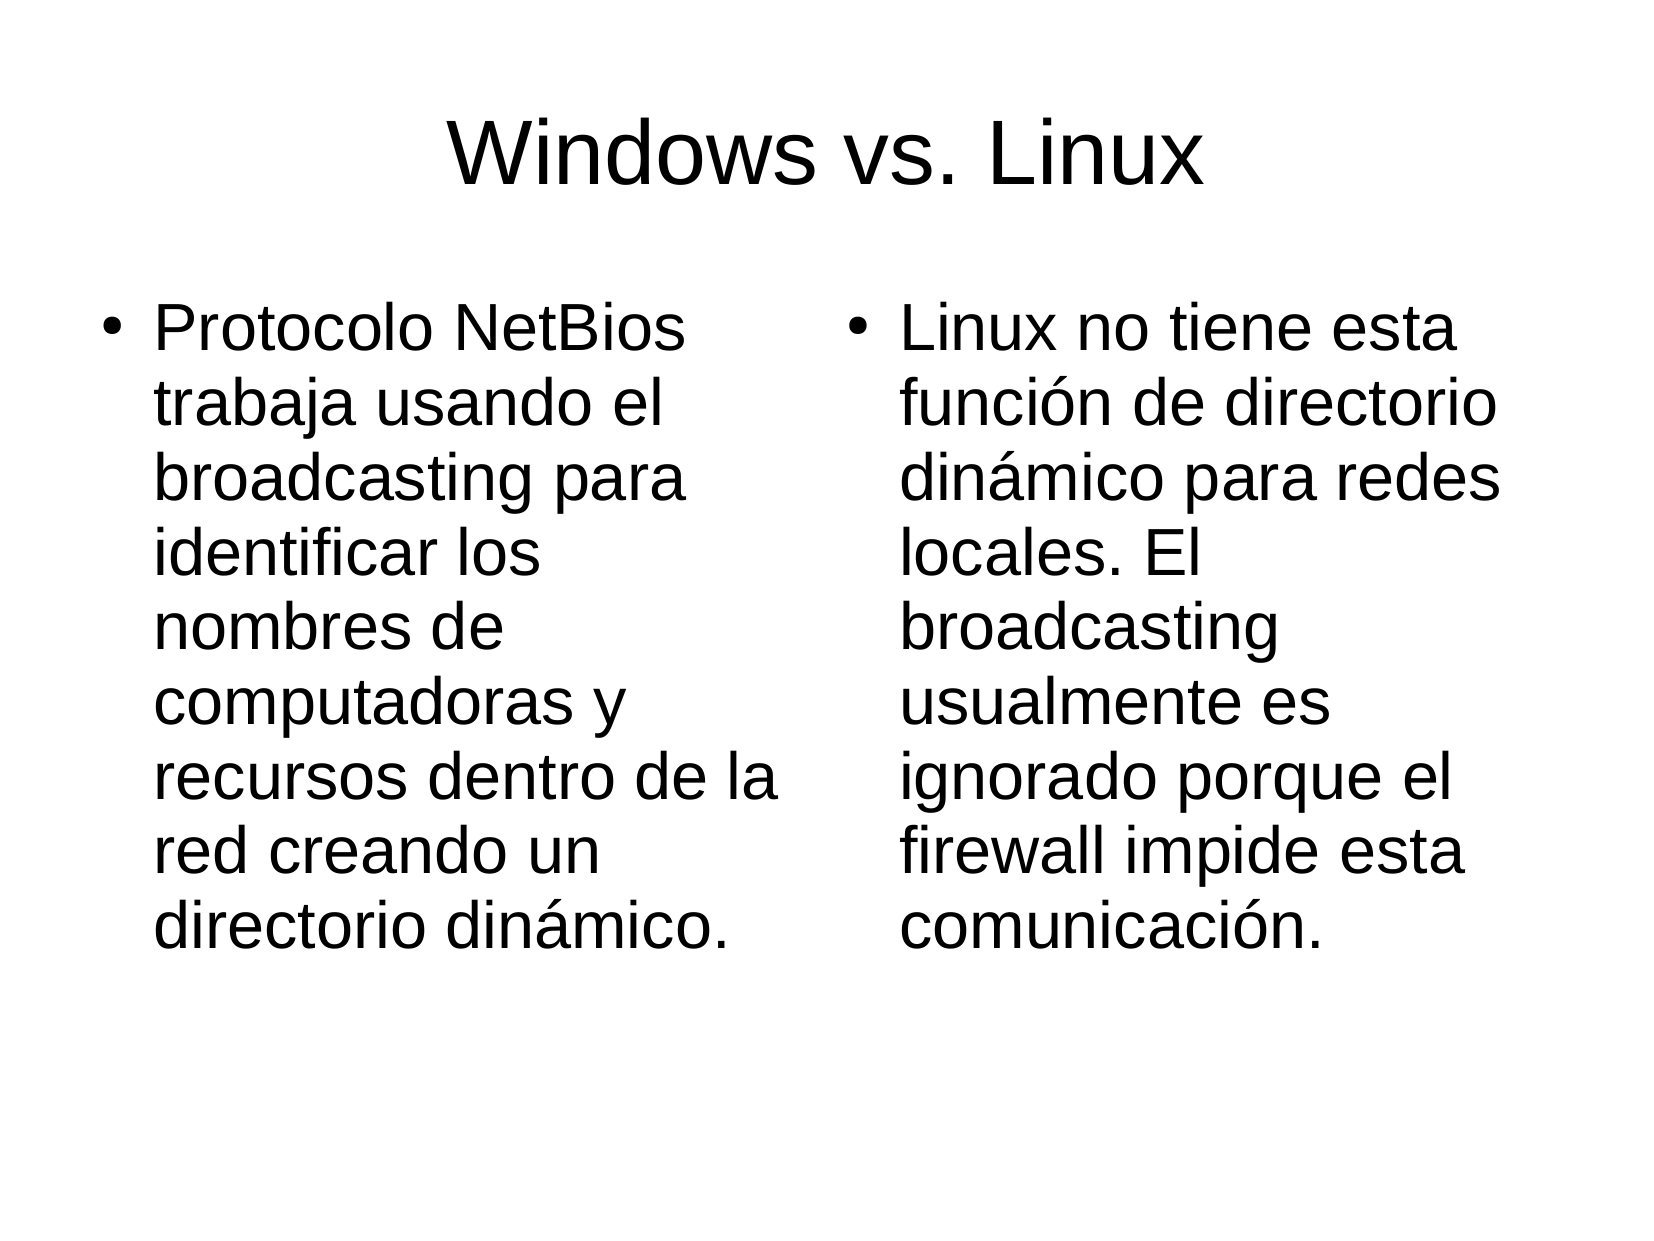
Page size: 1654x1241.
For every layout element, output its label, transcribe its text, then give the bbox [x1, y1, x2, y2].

list Linux no tiene esta función de directorio dinámico para redes locales. El broadcasting usualmente es ignorado porque el firewall impide esta comunicación. [828, 290, 1539, 1010]
title Windows vs. Linux [82, 49, 1571, 257]
list Protocolo NetBios trabaja usando el broadcasting para identificar los nombres de computadoras y recursos dentro de la red creando un directorio dinámico. [82, 290, 793, 1010]
